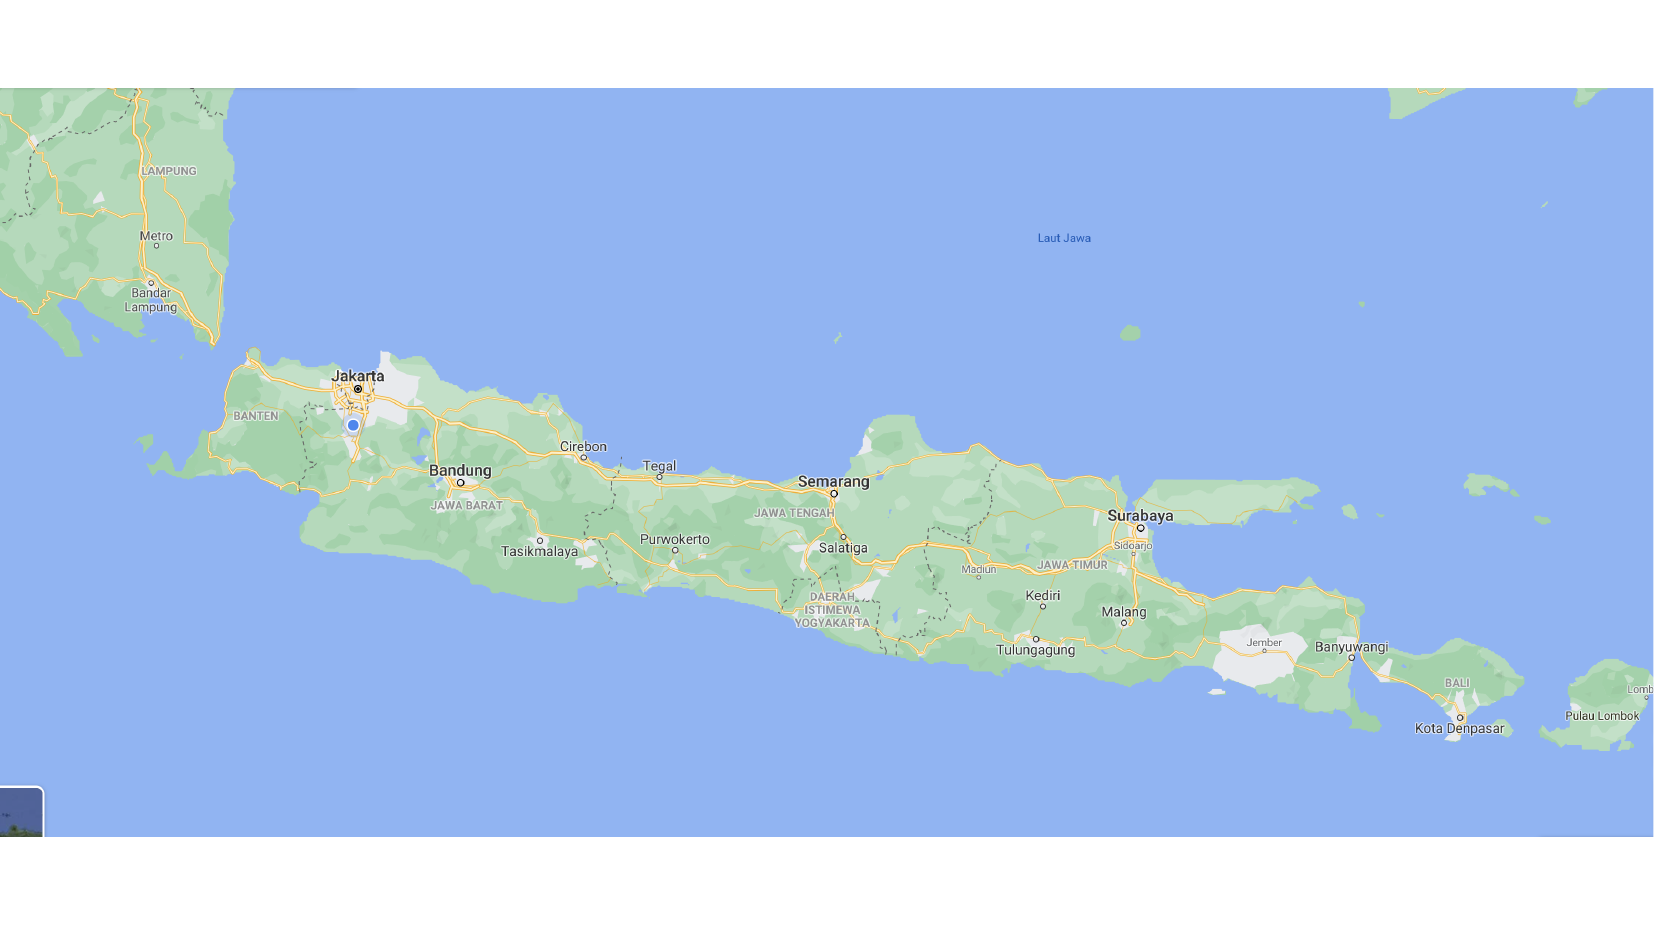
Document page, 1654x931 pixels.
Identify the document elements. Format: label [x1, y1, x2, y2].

picture [0, 88, 1654, 837]
